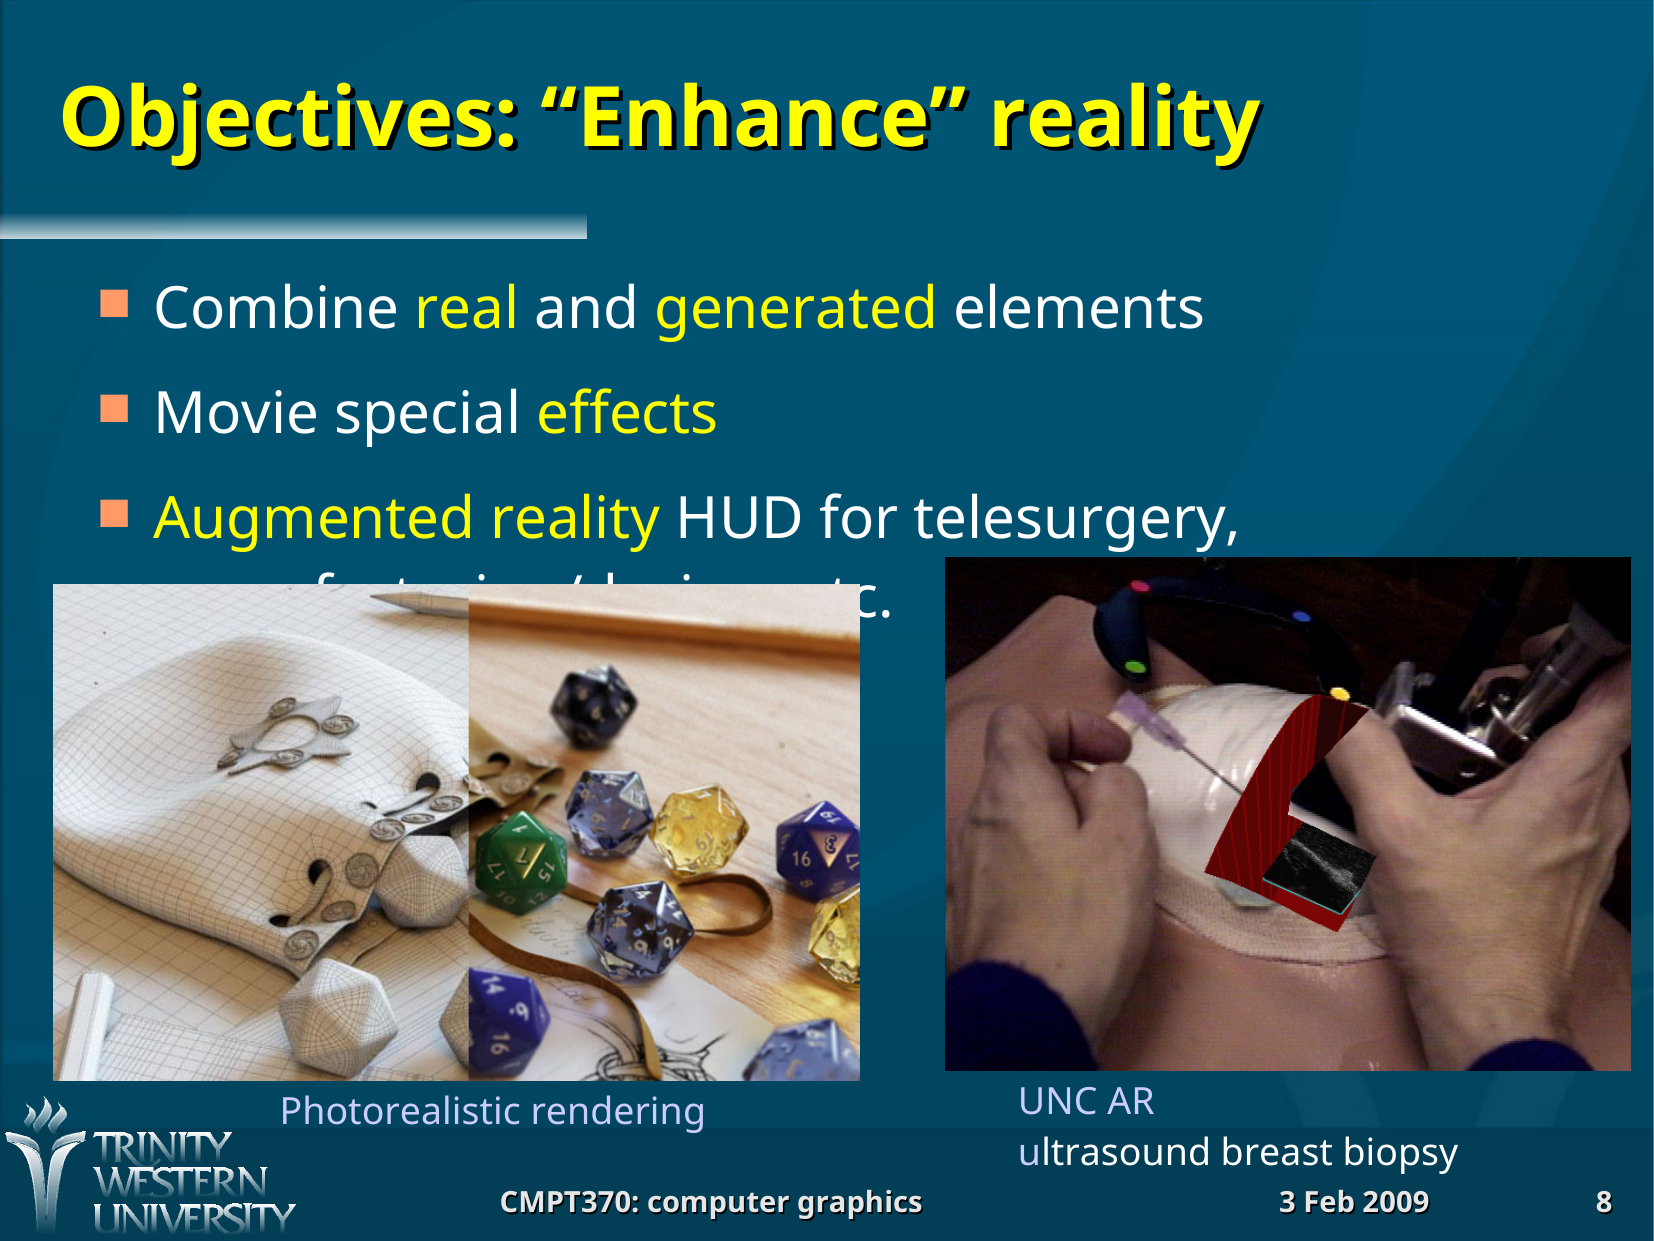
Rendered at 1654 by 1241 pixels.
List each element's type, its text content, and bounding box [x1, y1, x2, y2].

text_box UNC AR ultrasound breast biopsy [1003, 1074, 1501, 1177]
list Combine real and generated elements Movie special effects Augmented reality HUD for telesurgery, manufacturing/design, etc. [82, 266, 1571, 611]
text_box Photorealistic rendering [264, 1081, 744, 1140]
picture [946, 558, 1654, 1126]
title Objectives: “Enhance” reality [59, 19, 1548, 208]
picture [54, 584, 860, 1080]
picture [0, 233, 586, 238]
picture [0, 214, 586, 232]
picture [38, 1227, 54, 1232]
